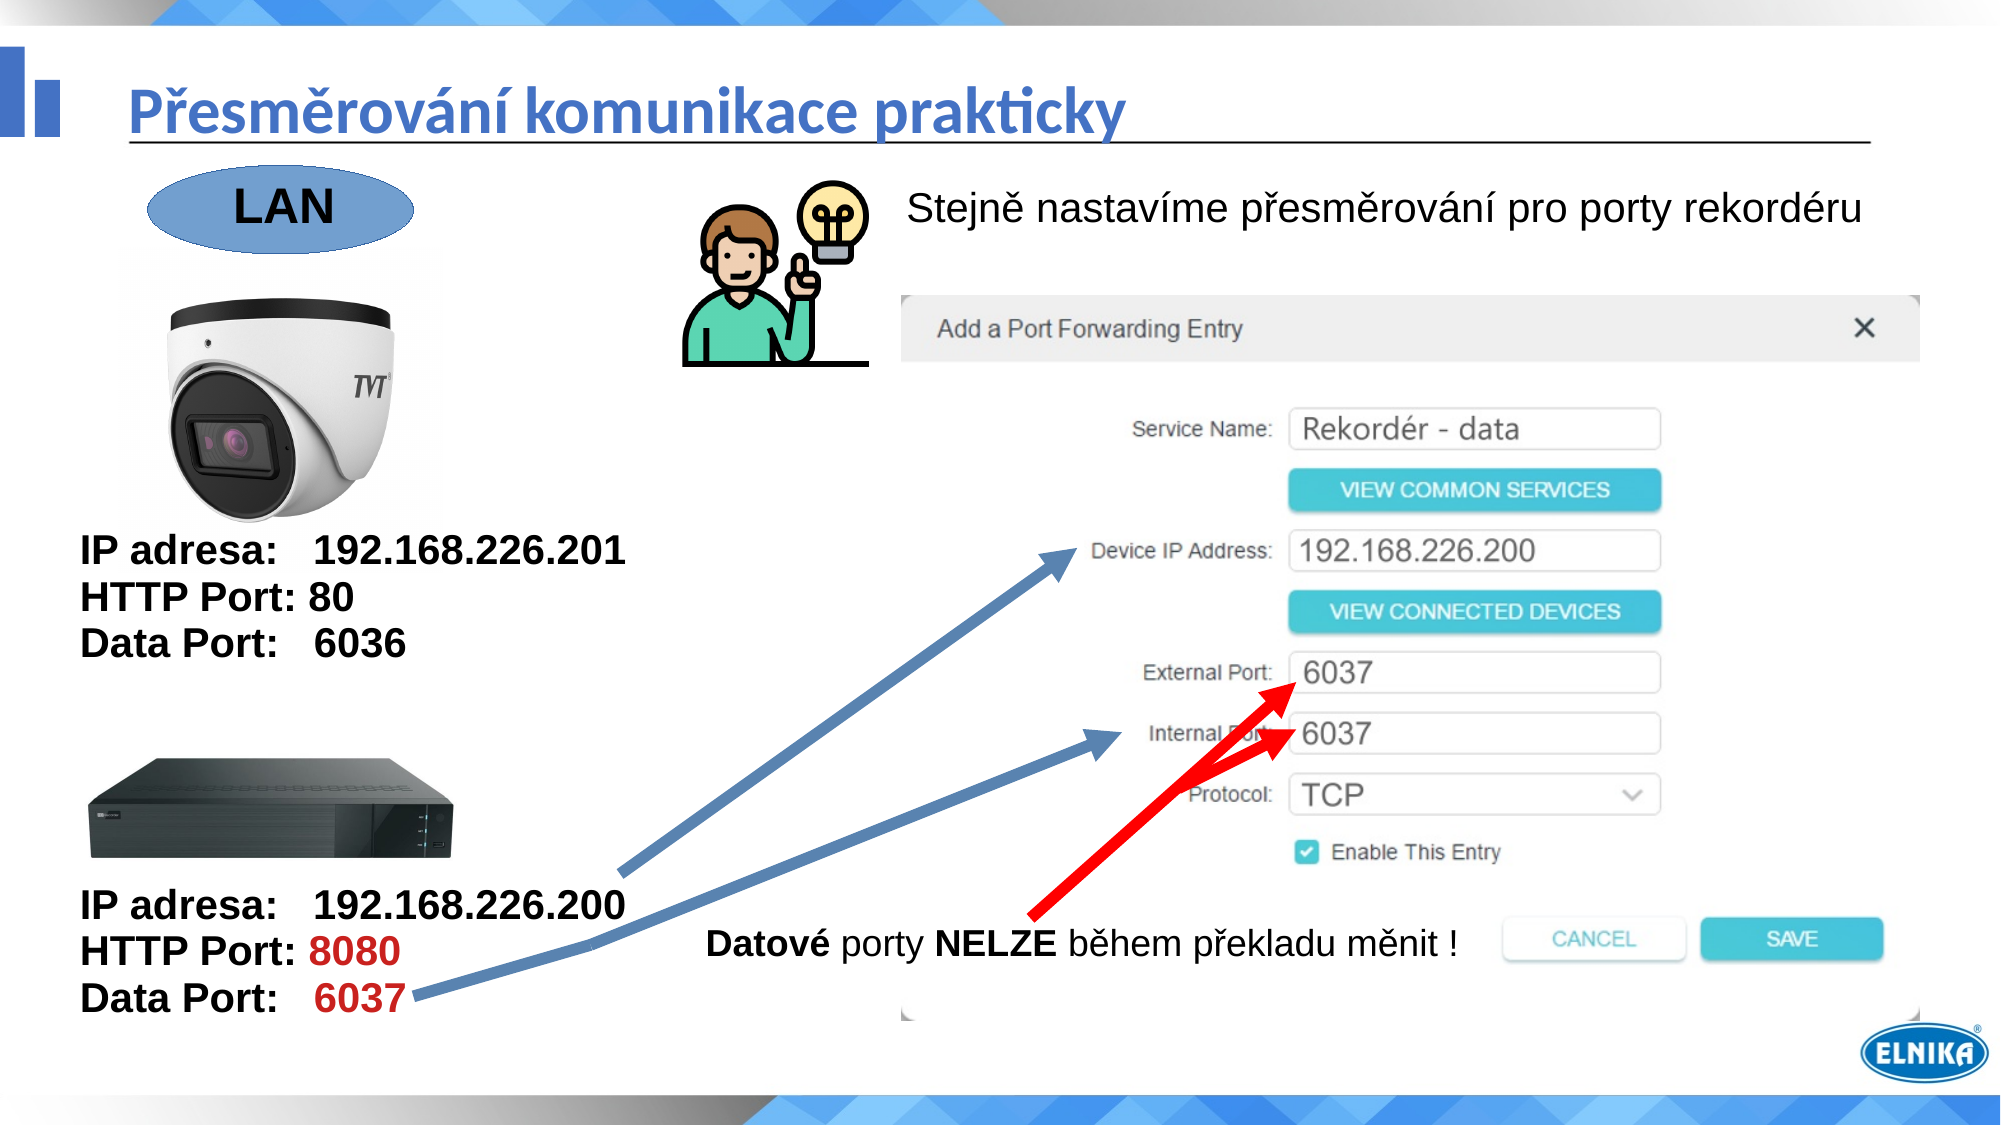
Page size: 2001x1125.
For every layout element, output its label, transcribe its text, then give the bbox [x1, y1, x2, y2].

text_box Přesměrování komunikace prakticky [78, 58, 1211, 154]
text_box [147, 165, 369, 254]
text_box LAN [218, 171, 378, 243]
text_box [378, 179, 414, 240]
text_box Stejně nastavíme přesměrování pro porty rekordéru [885, 171, 1920, 338]
text_box IP adresa: 192.168.226.200 HTTP Port: 8080 Data Port: 6037 [64, 874, 656, 1075]
text_box IP adresa: 192.168.226.201 HTTP Port: 80 Data Port: 6036 [64, 519, 656, 721]
picture [0, 0, 2001, 1125]
text_box Datové porty NELZE během překladu měnit ! [685, 909, 1518, 1021]
